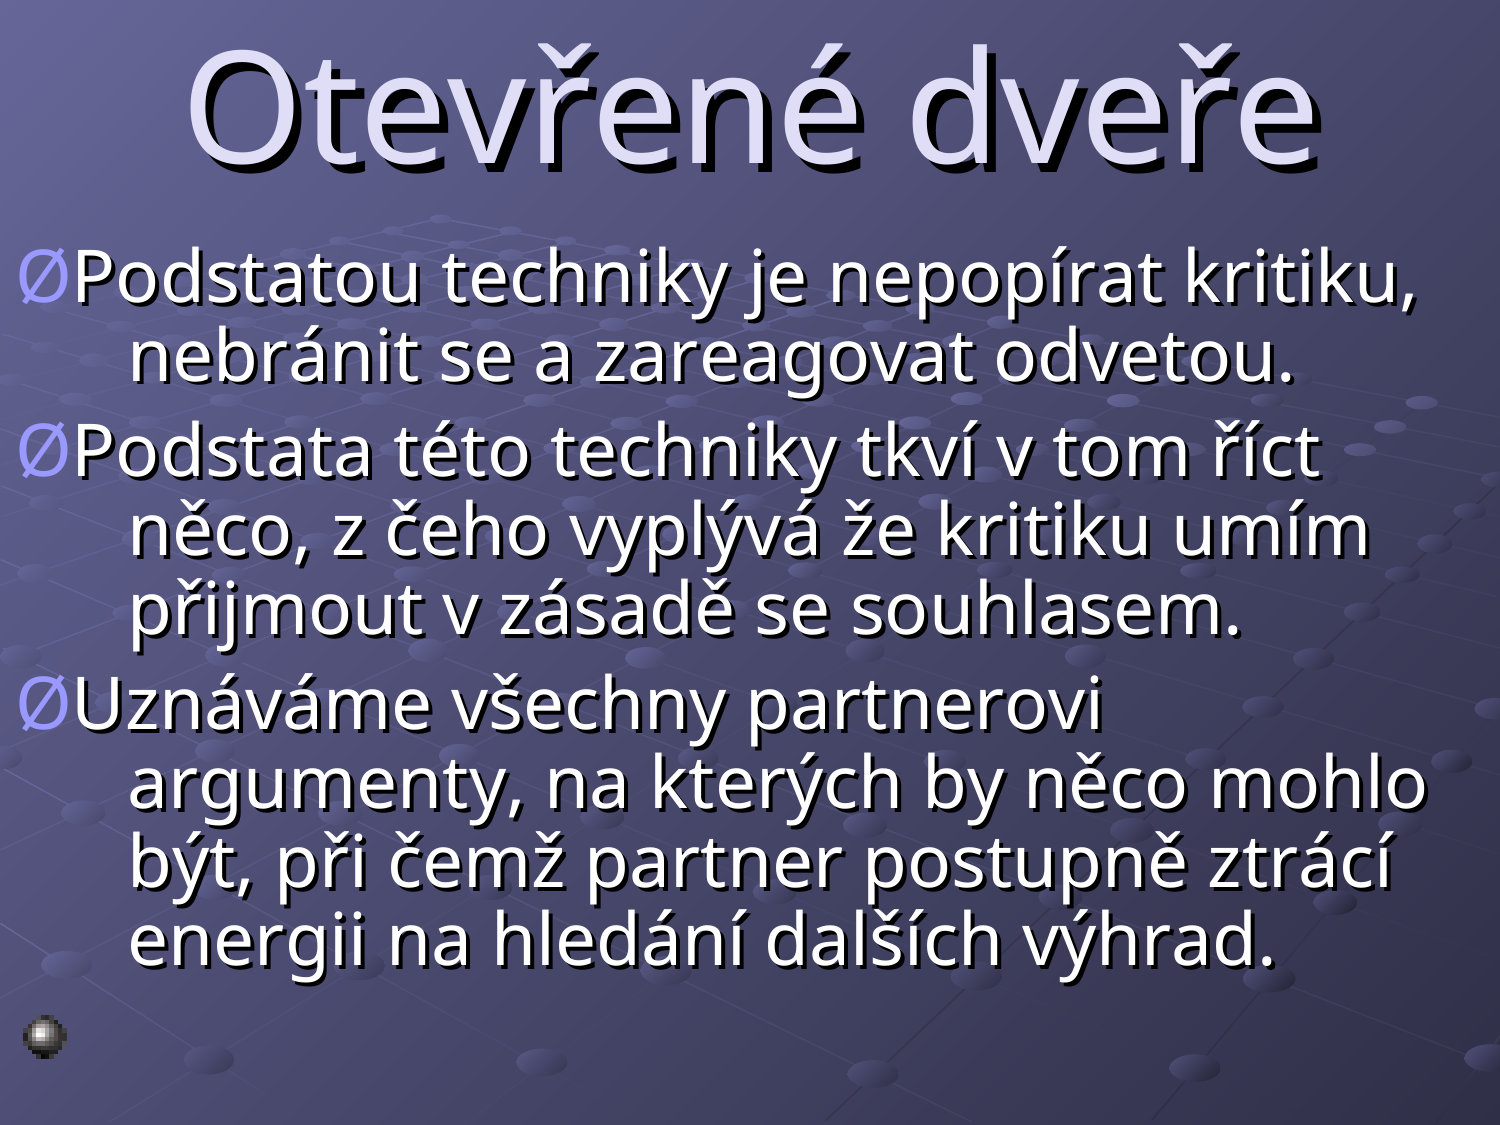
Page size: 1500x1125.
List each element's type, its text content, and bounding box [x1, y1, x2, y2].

title Otevřené dveře [76, 0, 1427, 188]
list Podstatou techniky je nepopírat kritiku, nebránit se a zareagovat odvetou. Podstata této techniky tkví v tom říct něco, z čeho vyplývá že kritiku umím přijmout v zásadě se souhlasem. Uznáváme všechny partnerovi argumenty, na kterých by něco mohlo být, při čemž partner postupně ztrácí energii na hledání dalších výhrad. [0, 231, 1500, 1125]
